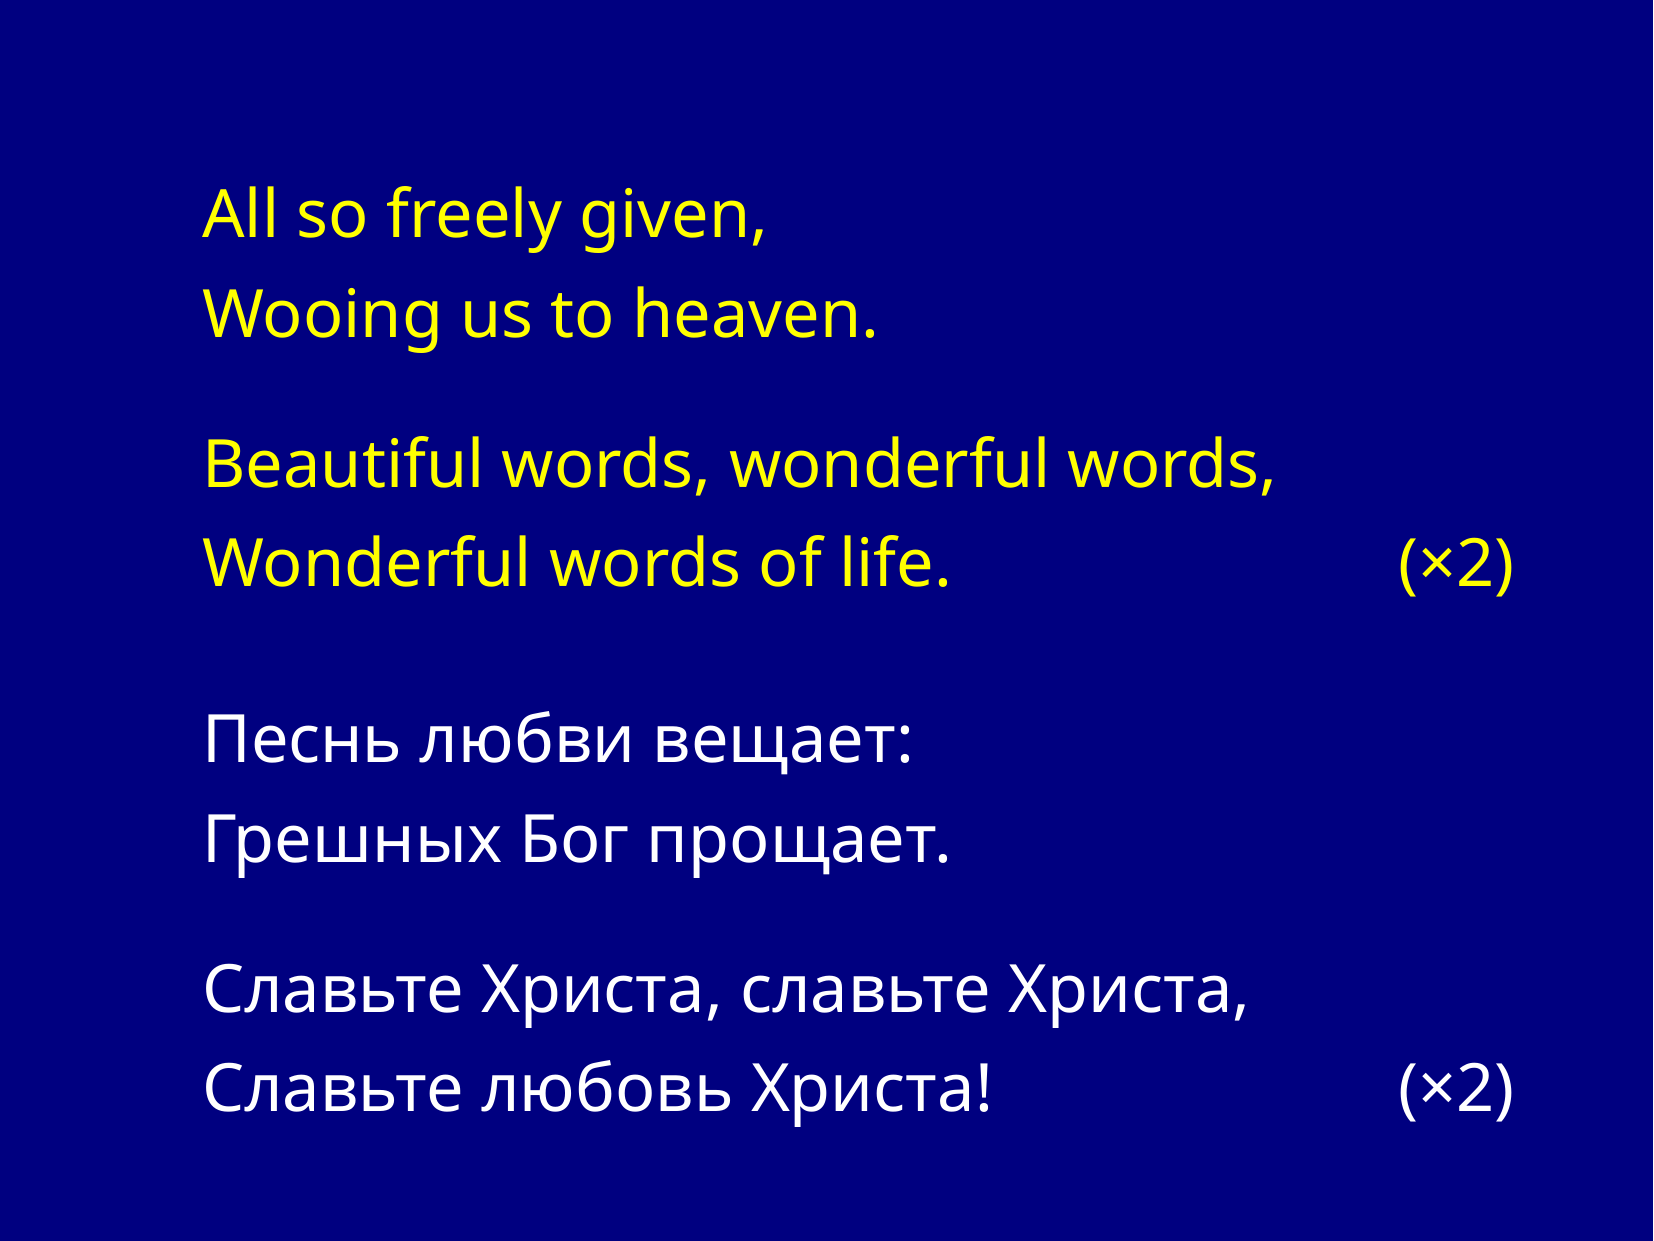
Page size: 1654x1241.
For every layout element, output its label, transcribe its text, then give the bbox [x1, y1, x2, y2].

text_box Песнь любви вещает: Грешных Бог прощает. Славьте Христа, славьте Христа, Славьте любовь Христа! (×2) [75, 675, 1576, 1163]
text_box All so freely given, Wooing us to heaven. Beautiful words, wonderful words, Wonderful words of life. (×2) [75, 150, 1576, 638]
